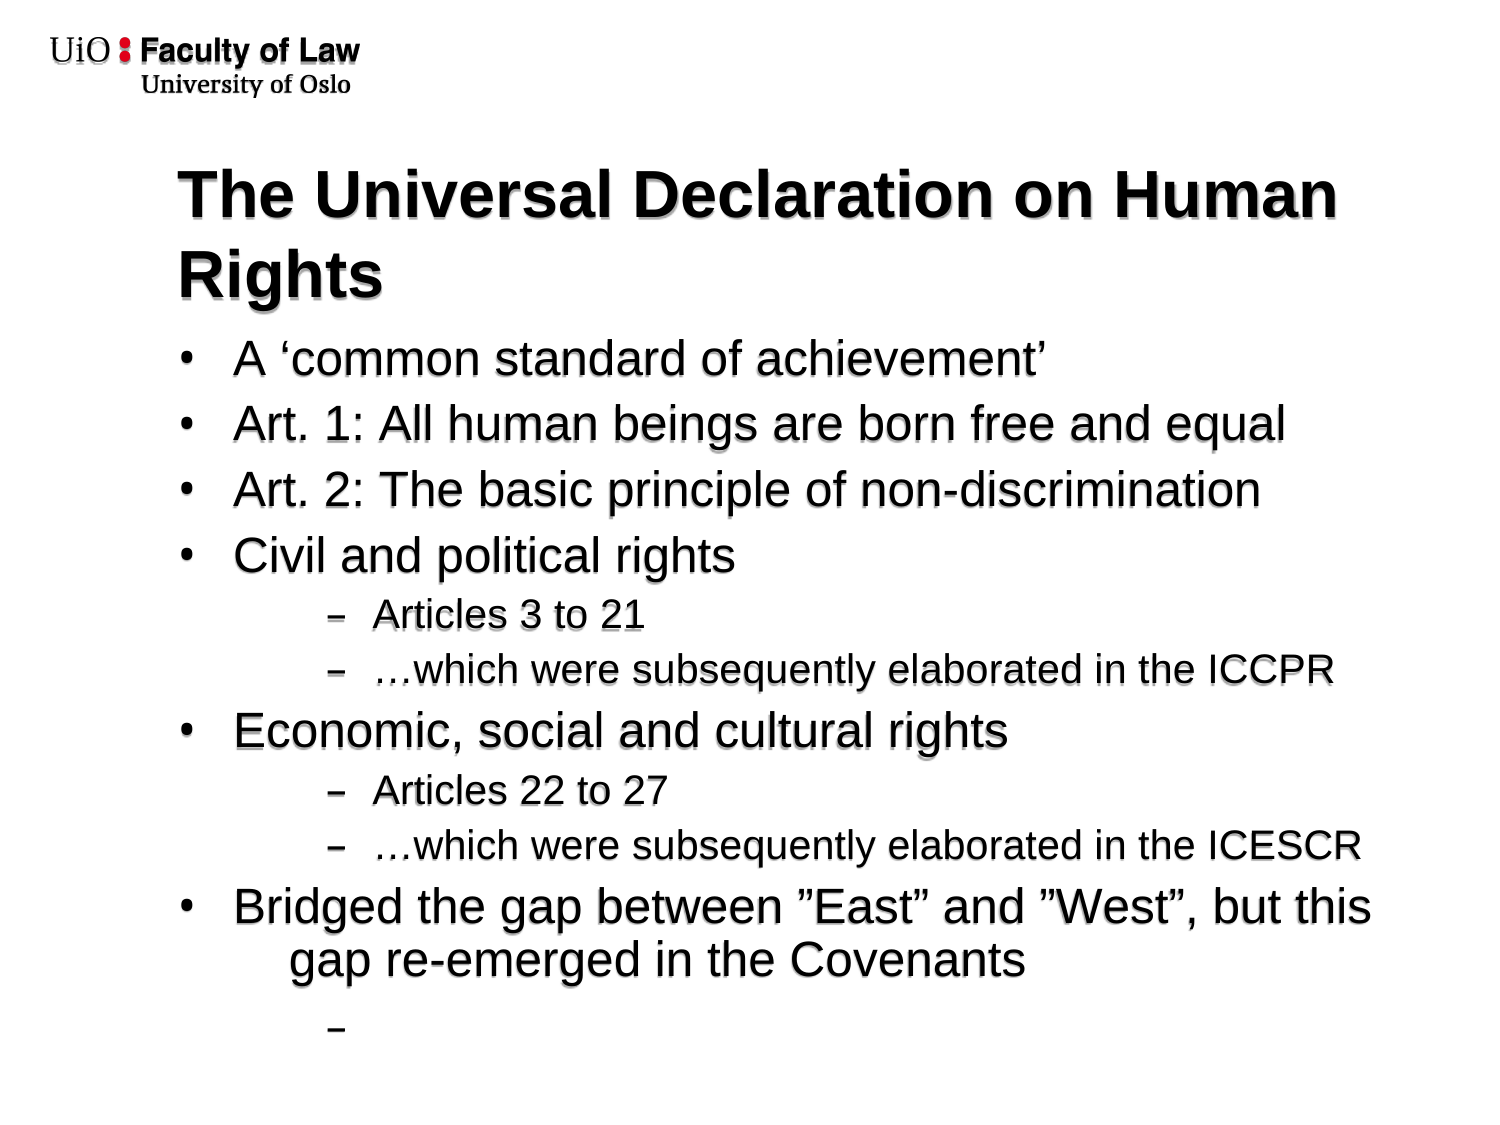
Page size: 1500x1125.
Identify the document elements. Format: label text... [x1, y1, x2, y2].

title The Universal Declaration on Human Rights [162, 137, 1426, 324]
list A ‘common standard of achievement’ Art. 1: All human beings are born free and equal Art. 2: The basic principle of non-discrimination Civil and political rights Articles 3 to 21 …which were subsequently elaborated in the ICCPR Economic, social and cultural rights Articles 22 to 27 …which were subsequently elaborated in the ICESCR Bridged the gap between ”East” and ”West”, but this gap re-emerged in the Covenants [162, 324, 1426, 1000]
